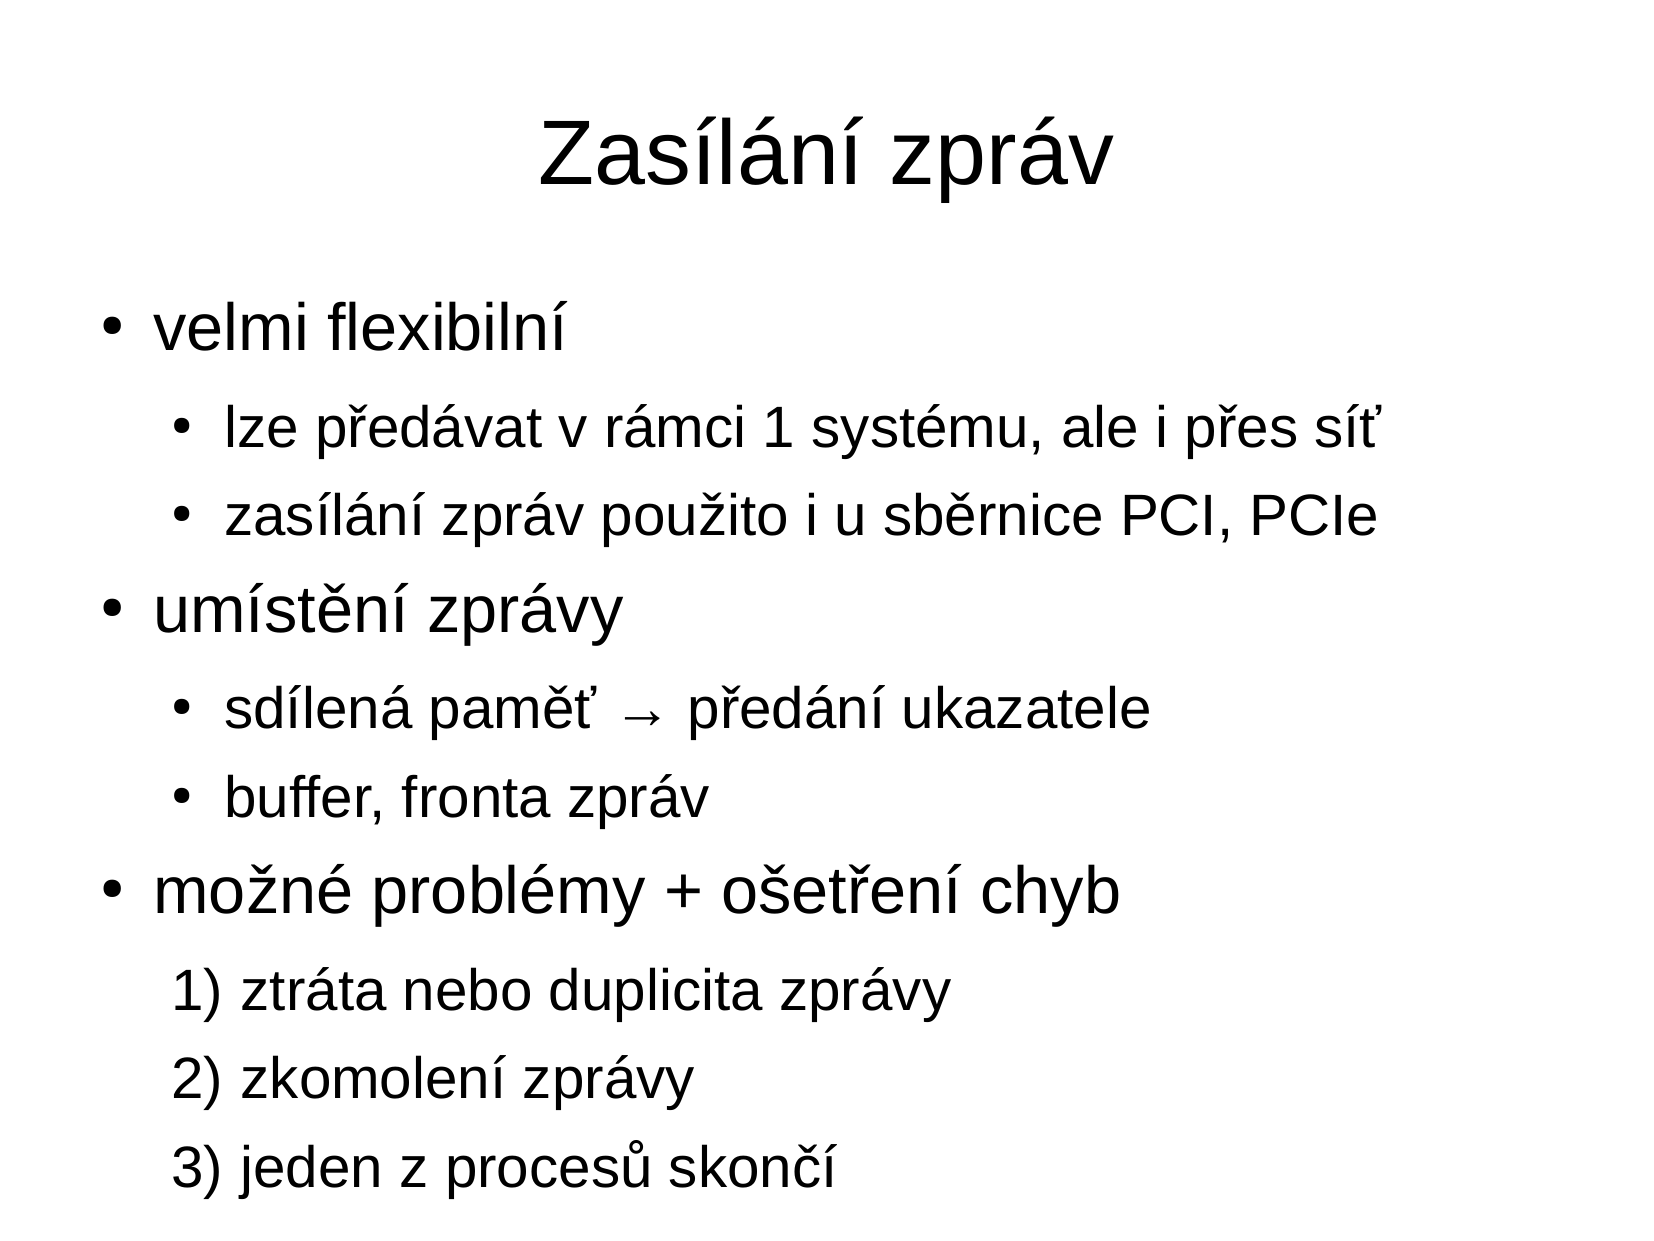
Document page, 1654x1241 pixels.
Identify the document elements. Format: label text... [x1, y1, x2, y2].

list velmi flexibilní lze předávat v rámci 1 systému, ale i přes síť zasílání zpráv použito i u sběrnice PCI, PCIe umístění zprávy sdílená paměť → předání ukazatele buffer, fronta zpráv možné problémy + ošetření chyb ztráta nebo duplicita zprávy zkomolení zprávy jeden z procesů skončí [82, 290, 1571, 1201]
title Zasílání zpráv [82, 56, 1571, 250]
